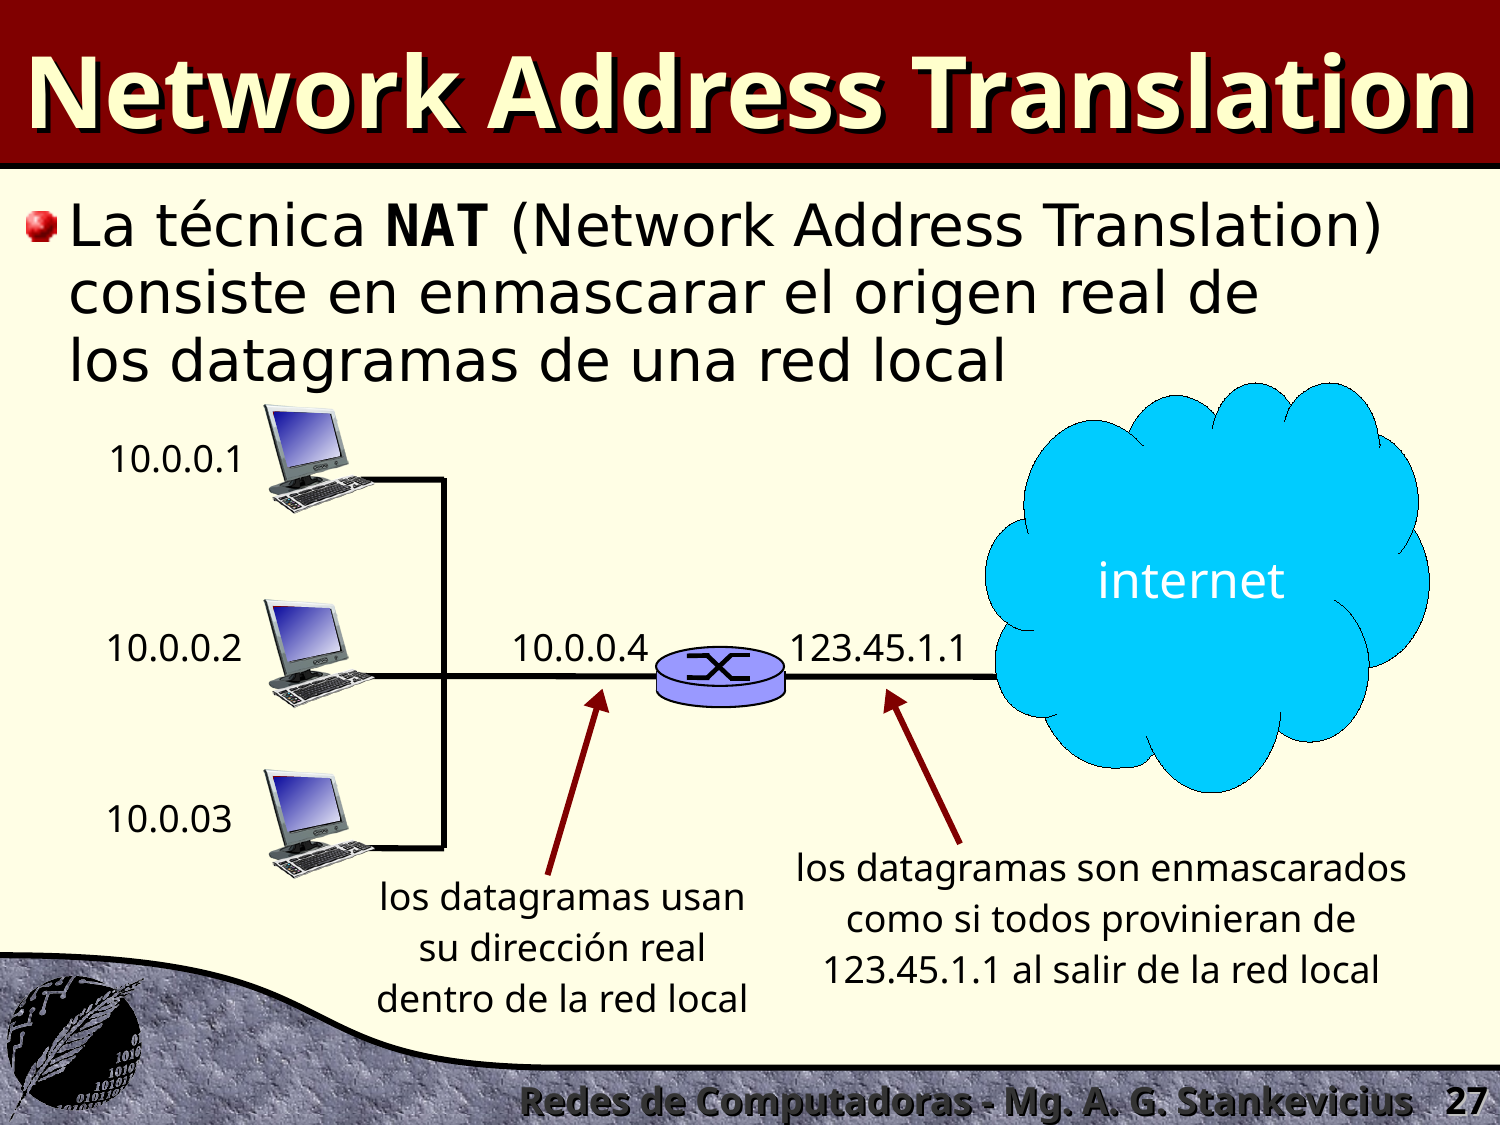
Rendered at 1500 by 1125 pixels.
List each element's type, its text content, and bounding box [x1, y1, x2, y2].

text_box 123.45.1.1 [773, 614, 975, 682]
picture [260, 399, 401, 522]
text_box los datagramas son enmascarados como si todos provinieran de 123.45.1.1 al salir de la red local [780, 833, 1396, 1006]
picture [1047, 1100, 1054, 1110]
text_box 10.0.03 [90, 785, 248, 853]
picture [260, 764, 401, 887]
picture [260, 594, 401, 717]
list La técnica NAT (Network Address Translation) consiste en enmascarar el origen real de los datagramas de una red local [11, 192, 1486, 921]
text_box 10.0.0.1 [93, 425, 255, 493]
text_box [656, 646, 785, 708]
text_box 10.0.0.4 [496, 614, 663, 682]
text_box [272, 411, 341, 468]
picture [790, 1100, 795, 1110]
text_box 10.0.0.2 [90, 614, 258, 682]
text_box internet [985, 382, 1430, 793]
title Network Address Translation [15, 5, 1485, 160]
text_box los datagramas usan su dirección real dentro de la red local [361, 863, 766, 1035]
picture [0, 959, 1500, 1125]
text_box [272, 775, 341, 832]
text_box [272, 605, 341, 662]
